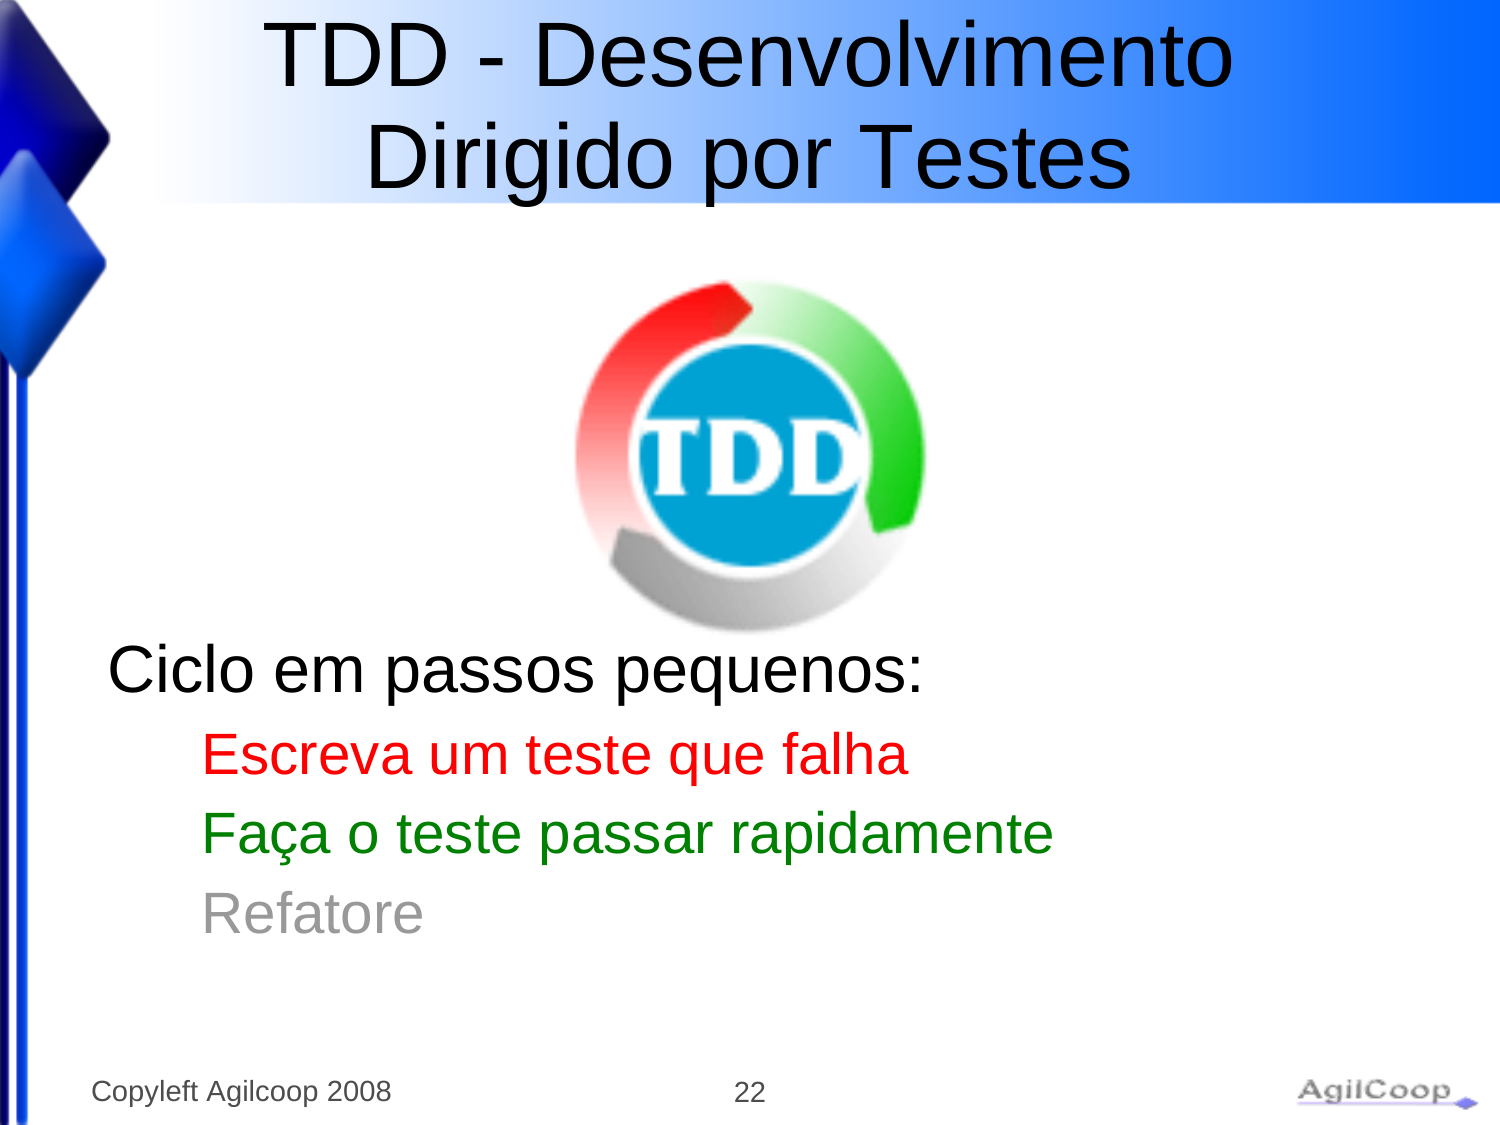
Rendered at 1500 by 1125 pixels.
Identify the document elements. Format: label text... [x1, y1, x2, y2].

picture [0, 0, 1500, 1125]
title TDD - Desenvolvimento Dirigido por Testes [75, 0, 1425, 212]
list Ciclo em passos pequenos: Escreva um teste que falha Faça o teste passar rapidamente Refatore [107, 305, 1458, 1066]
